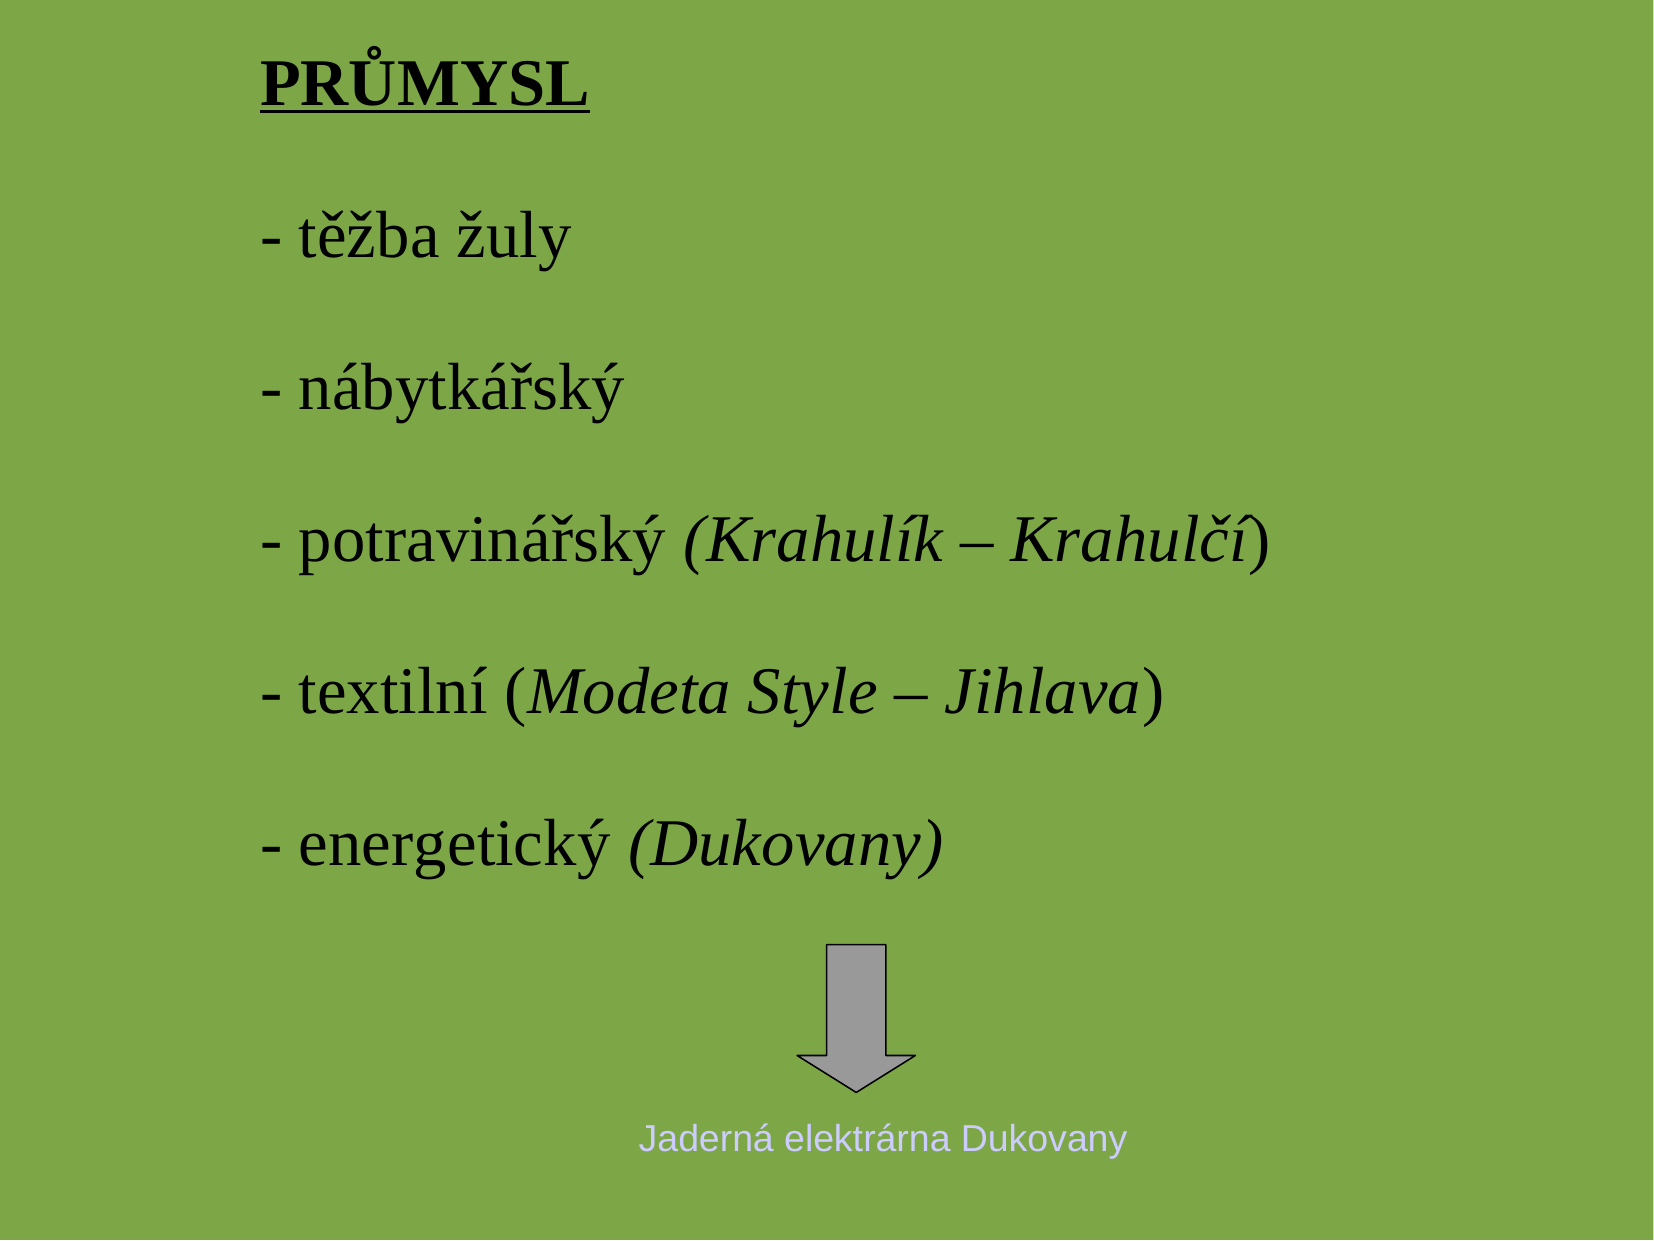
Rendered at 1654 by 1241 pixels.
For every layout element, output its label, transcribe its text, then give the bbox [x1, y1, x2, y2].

text_box PRŮMYSL - těžba žuly - nábytkářský - potravinářský (Krahulík – Krahulčí) - textilní (Modeta Style – Jihlava) - energetický (Dukovany) [245, 37, 1452, 1116]
text_box Jaderná elektrárna Dukovany [623, 1110, 1211, 1182]
text_box [797, 944, 916, 1093]
